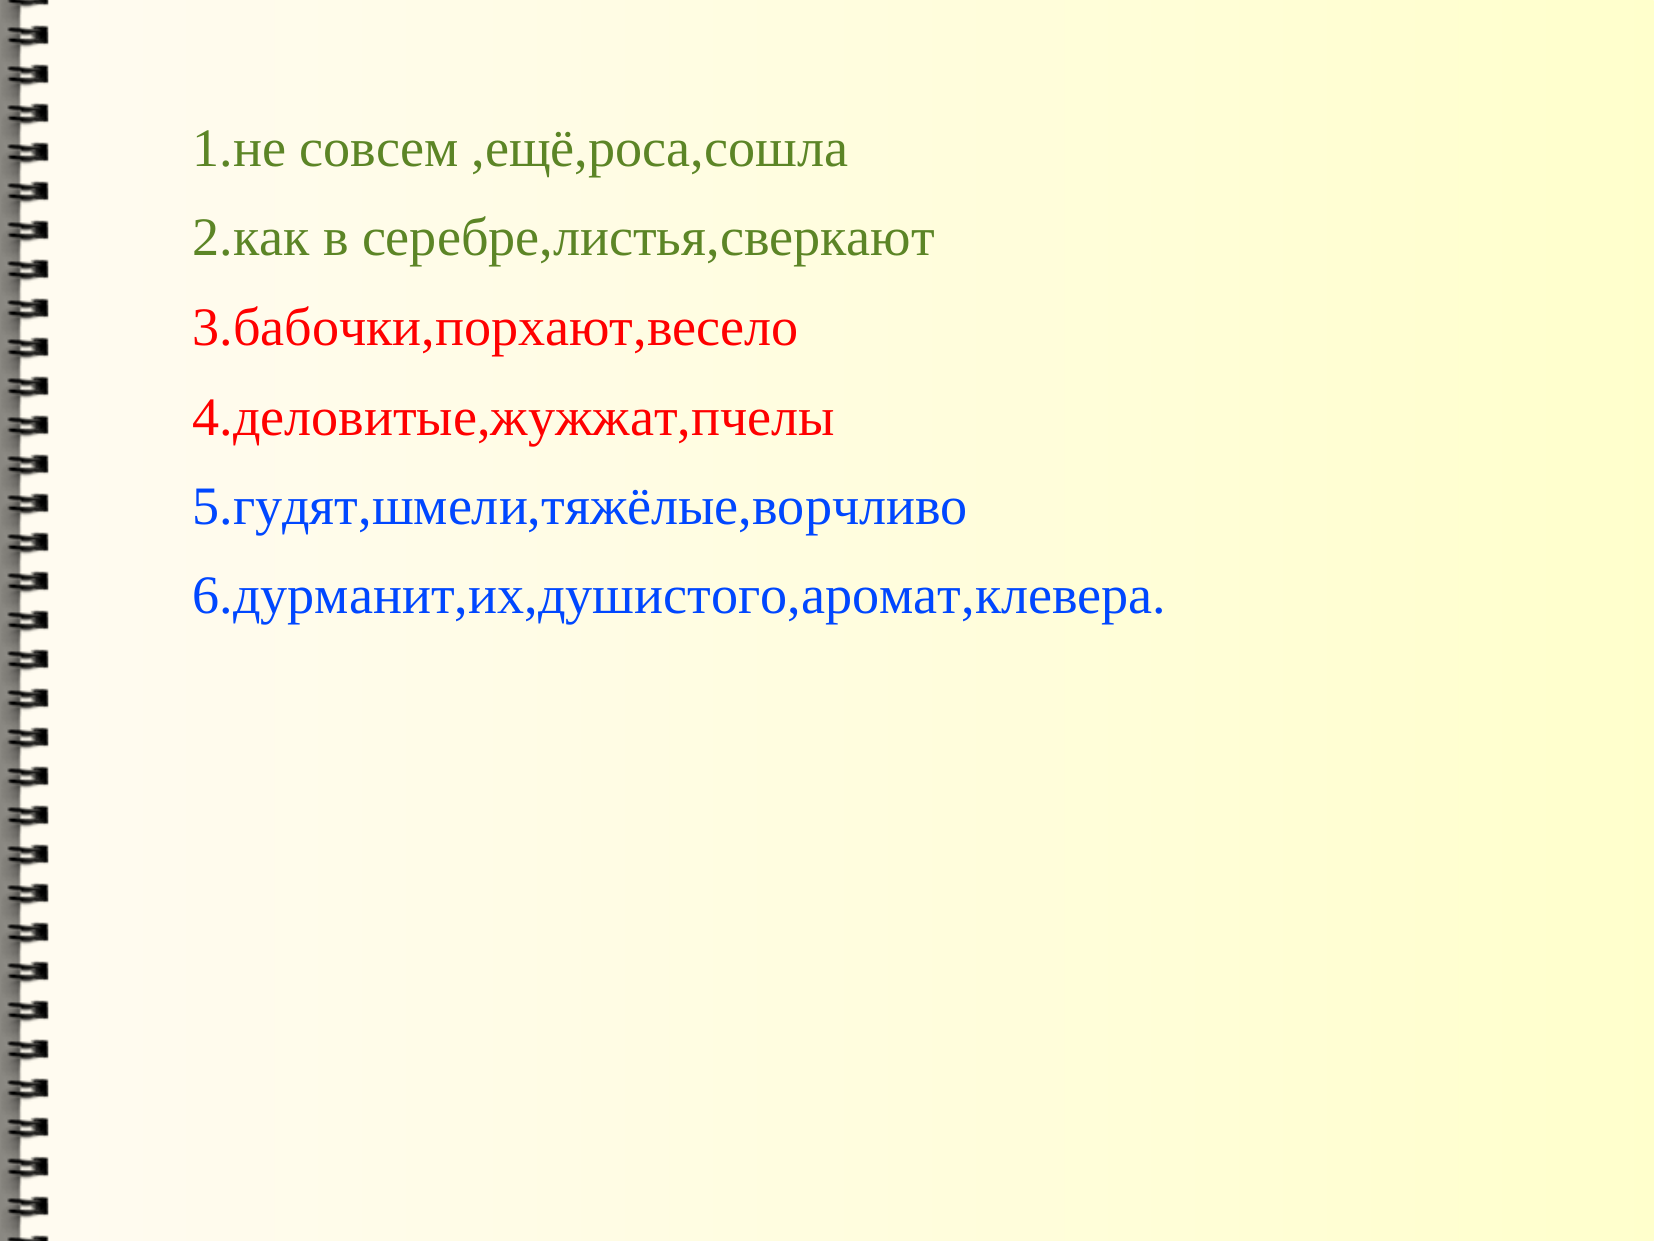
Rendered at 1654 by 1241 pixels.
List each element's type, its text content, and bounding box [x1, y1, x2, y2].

picture [0, 0, 1654, 1241]
list 1.не совсем ,ещё,роса,сошла 2.как в серебре,листья,сверкают 3.бабочки,порхают,весело 4.деловитые,жужжат,пчелы 5.гудят,шмели,тяжёлые,ворчливо 6.дурманит,их,душистого,аромат,клевера. [121, 118, 1534, 1127]
